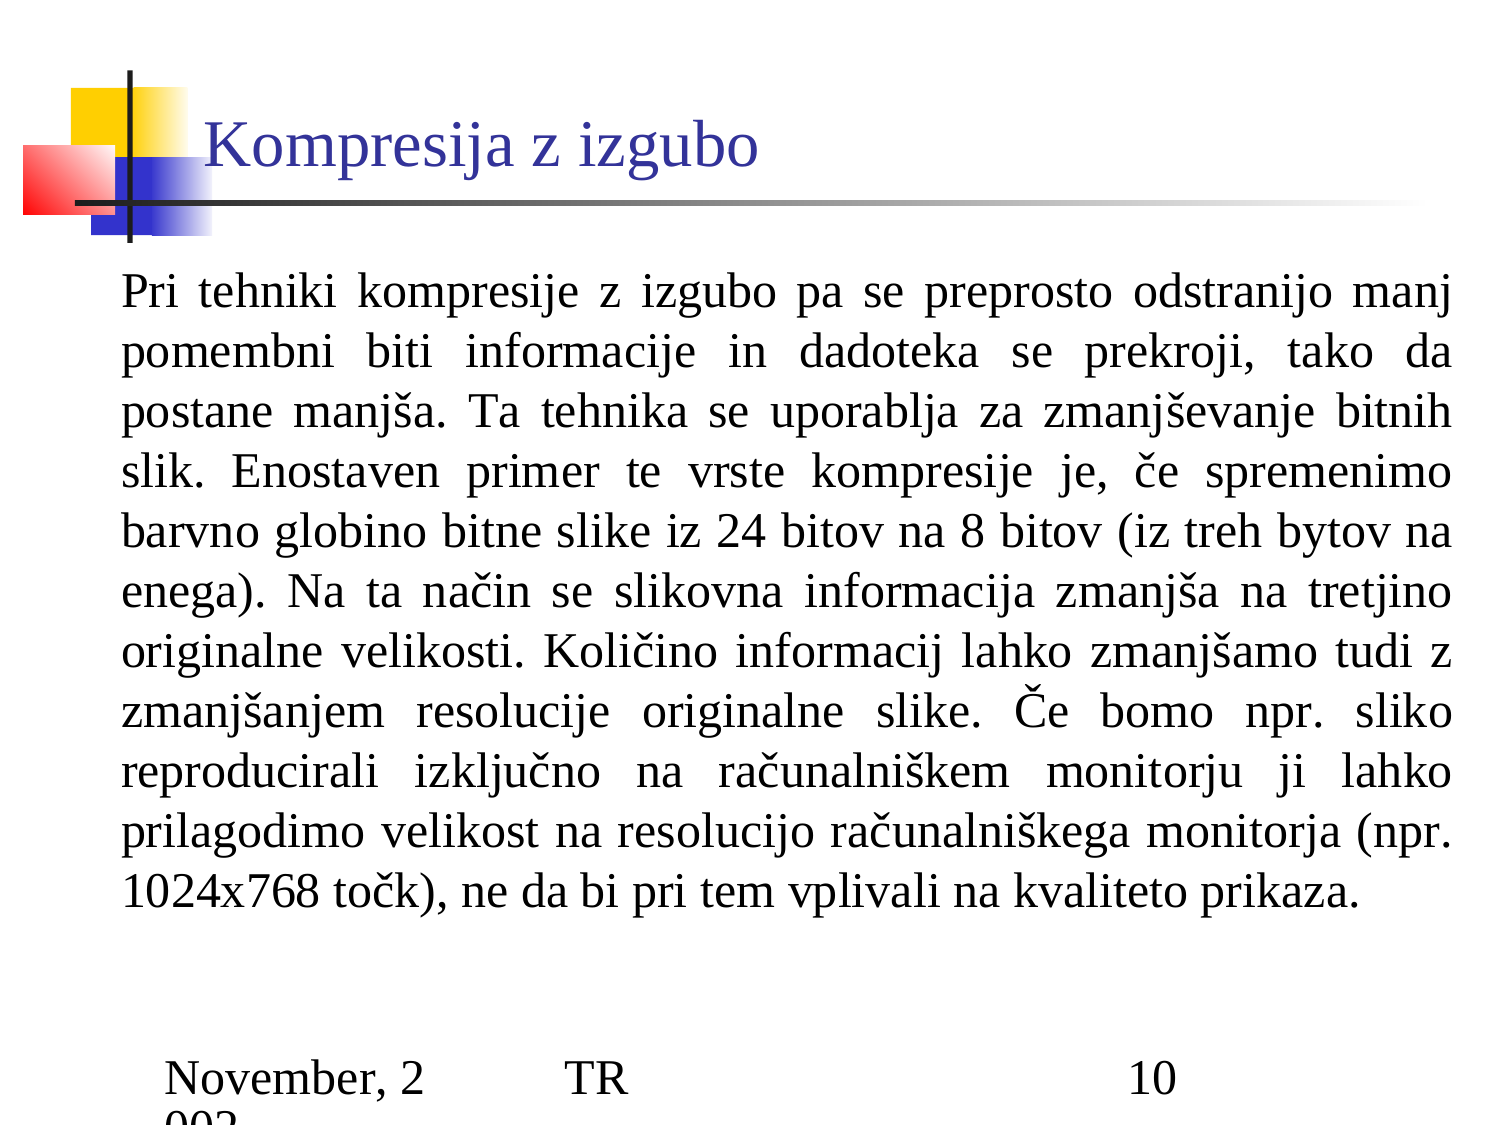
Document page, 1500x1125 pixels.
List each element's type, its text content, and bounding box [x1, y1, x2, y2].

title Kompresija z izgubo [188, 92, 1468, 188]
list Pri tehniki kompresije z izgubo pa se preprosto odstranijo manj pomembni biti informacije in dadoteka se prekroji, tako da postane manjša. Ta tehnika se uporablja za zmanjševanje bitnih slik. Enostaven primer te vrste kompresije je, če spremenimo barvno globino bitne slike iz 24 bitov na 8 bitov (iz treh bytov na enega). Na ta način se slikovna informacija zmanjša na tretjino originalne velikosti. Količino informacij lahko zmanjšamo tudi z zmanjšanjem resolucije originalne slike. Če bomo npr. sliko reproducirali izključno na računalniškem monitorju ji lahko prilagodimo velikost na resolucijo računalniškega monitorja (npr. 1024x768 točk), ne da bi pri tem vplivali na kvaliteto prikaza. [50, 249, 1469, 1033]
